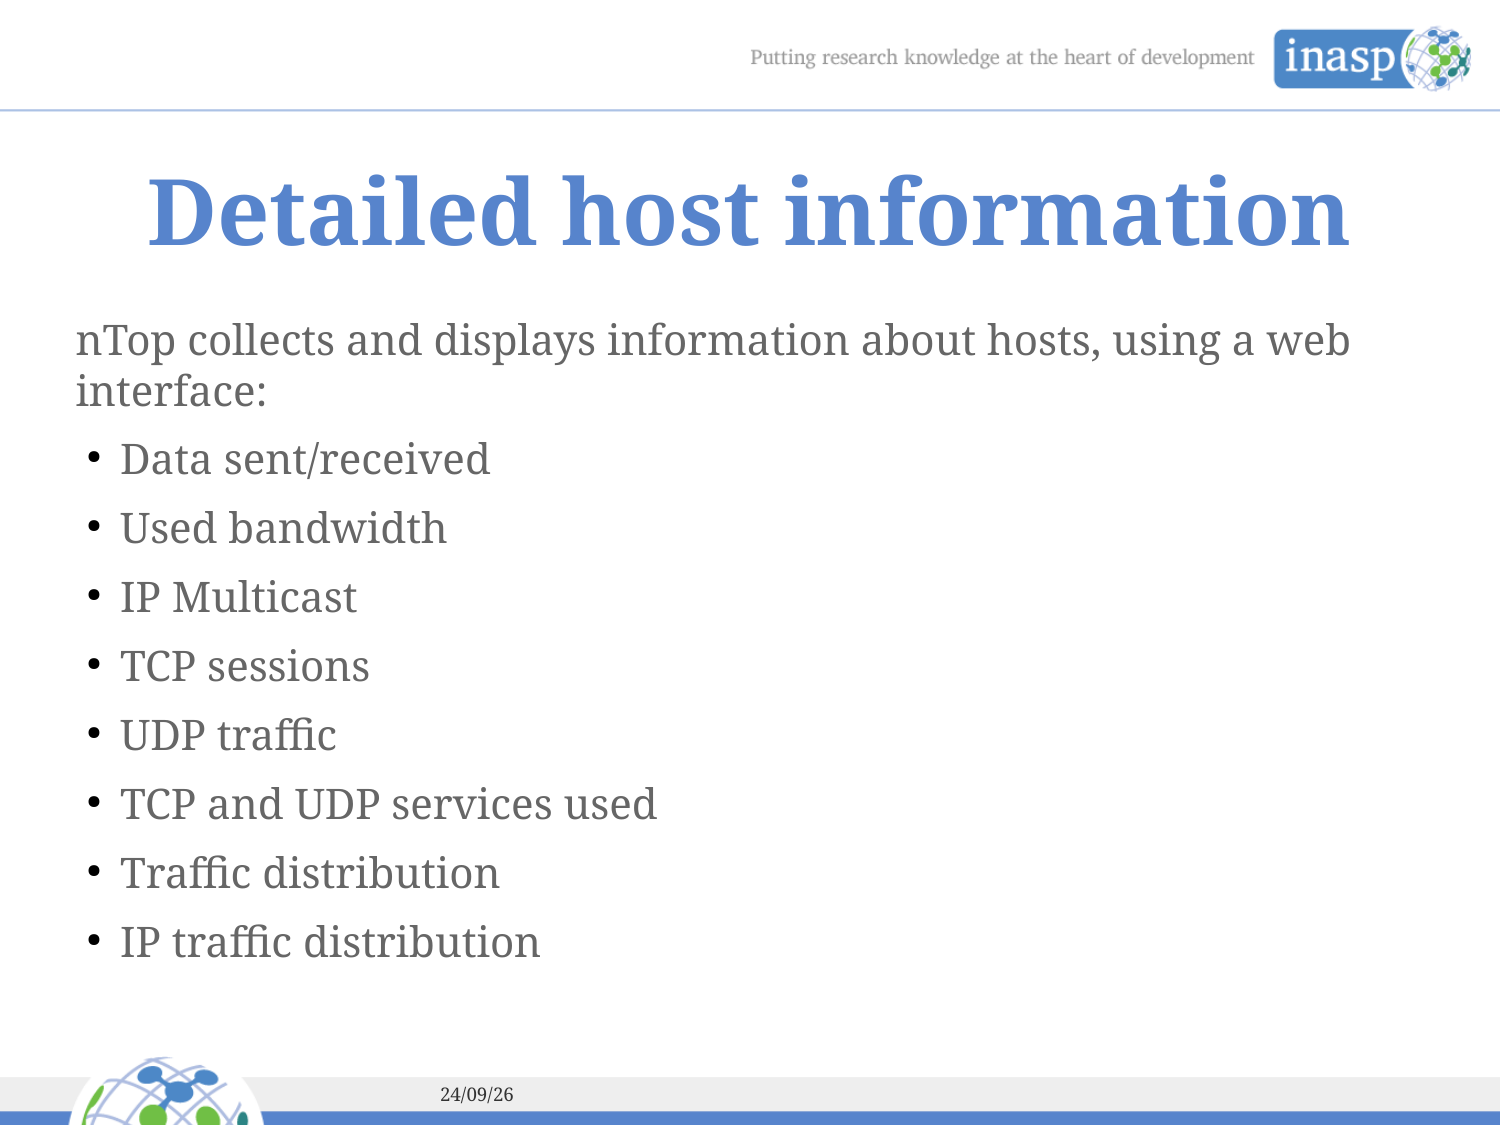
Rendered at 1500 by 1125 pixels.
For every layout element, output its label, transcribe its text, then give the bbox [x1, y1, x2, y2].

list nTop collects and displays information about hosts, using a web interface: Data sent/received The total traffic (volume and packets) generated or received by the host. Classified according to network protocol (IP, IPX, AppleTalk, etc.) and IP protocol (FTP, HTTP, NFS, etc.)The total traffic (volume and packets) generated or received by the host. Classified according to network protocol (IP, IPX, AppleTalk, etc.) and IP protocol (FTP, HTTP, NFS, etc.) Used bandwidth Actual, average and peak bandwidth usage.Actual, average and peak bandwidth usage. IP Multicast Total amount of multicast traffic generated or received by the host.Total amount of multicast traffic generated or received by the host. TCP sessions Currently active TCP sessions established/accepted by the host and associated traffic statistics.Currently active TCP sessions established/accepted by the host and associated traffic statistics. UDP traffic Total amount of UDP traffic sorted by port.Total amount of UDP traffic sorted by port. TCP and UDP services used List of IP-based services (e.g. open and active ports) provided by the host with the list of the last five hosts that used them.List of IP-based services (e.g. open and active ports) provided by the host with the list of the last five hosts that used them. Traffic distribution Local traffic, local to remote traffic, remote to local traffic (local hosts are attached to the broadcast network).Local traffic, local to remote traffic, remote to local traffic (local hosts are attached to the broadcast network). IP traffic distribution UDP vs. TCP traffic, relative distribution of the IP protocols according to the host name.UDP vs. TCP traffic, relative distribution of the IP protocols according to the host name. [75, 313, 1426, 967]
picture [0, 0, 1500, 1125]
title Detailed host information [75, 129, 1426, 313]
